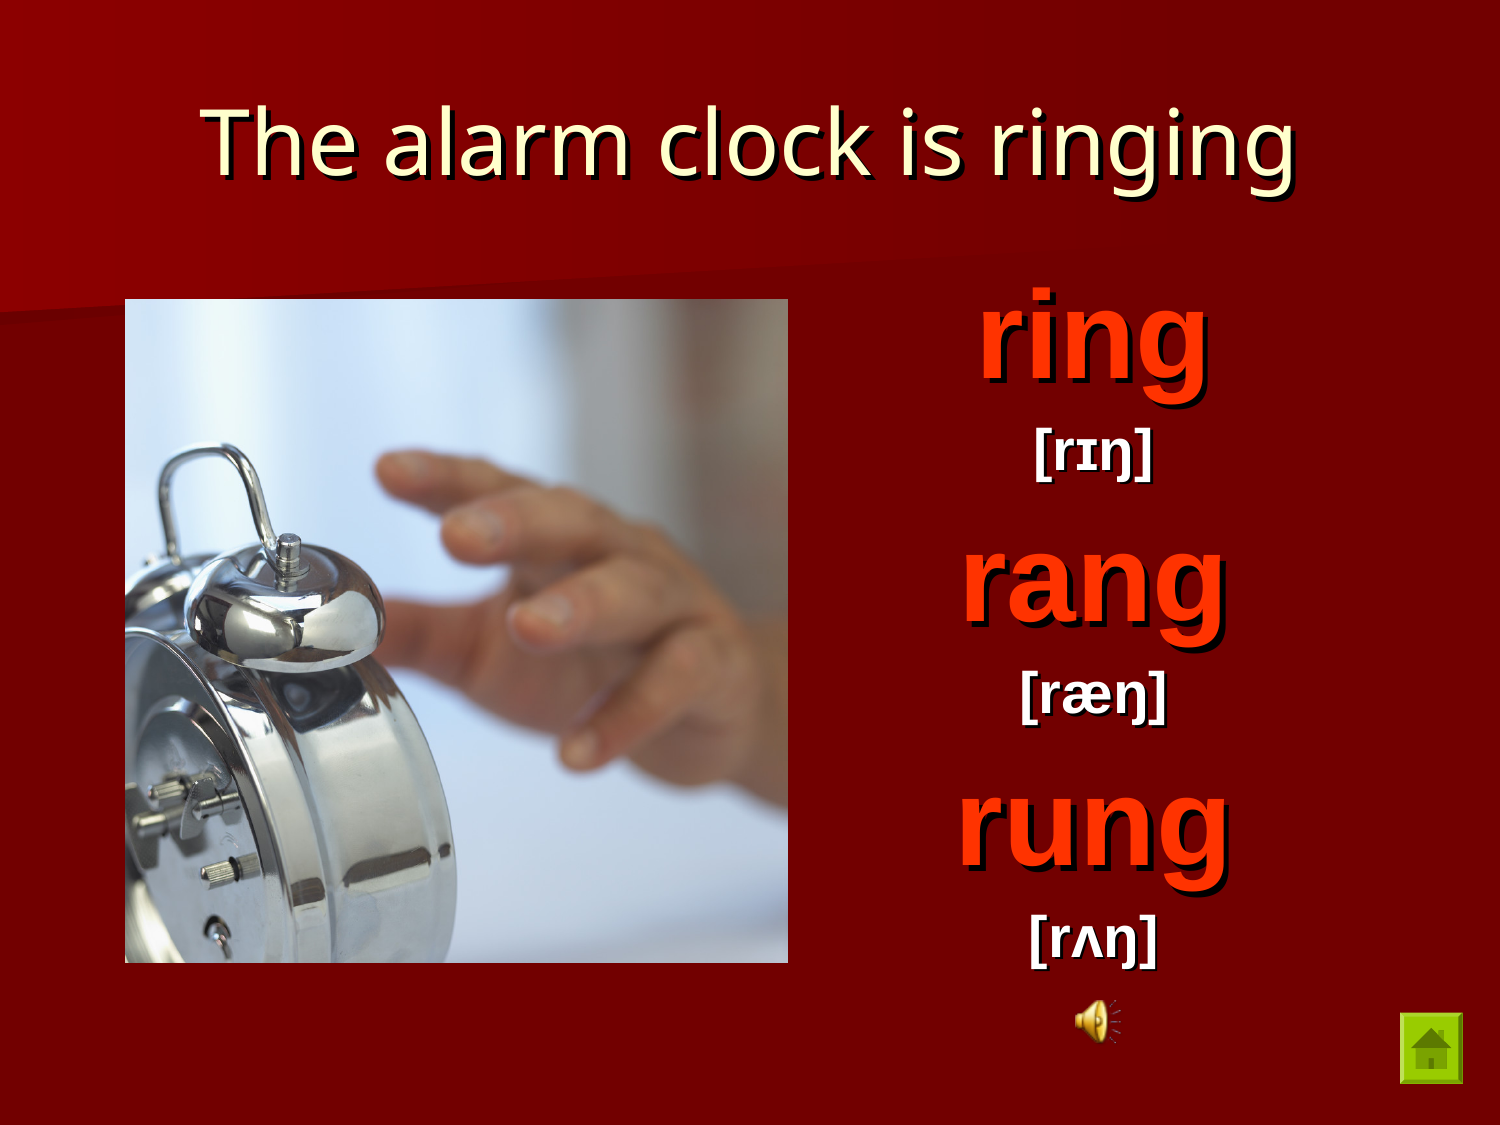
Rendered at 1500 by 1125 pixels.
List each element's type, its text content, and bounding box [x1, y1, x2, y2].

picture [125, 299, 788, 963]
title The alarm clock is ringing [75, 45, 1426, 233]
text_box [1401, 1012, 1463, 1084]
list ring [rɪŋ] rang [ræŋ] rung [rʌŋ] [762, 262, 1426, 1000]
picture [1074, 999, 1126, 1051]
